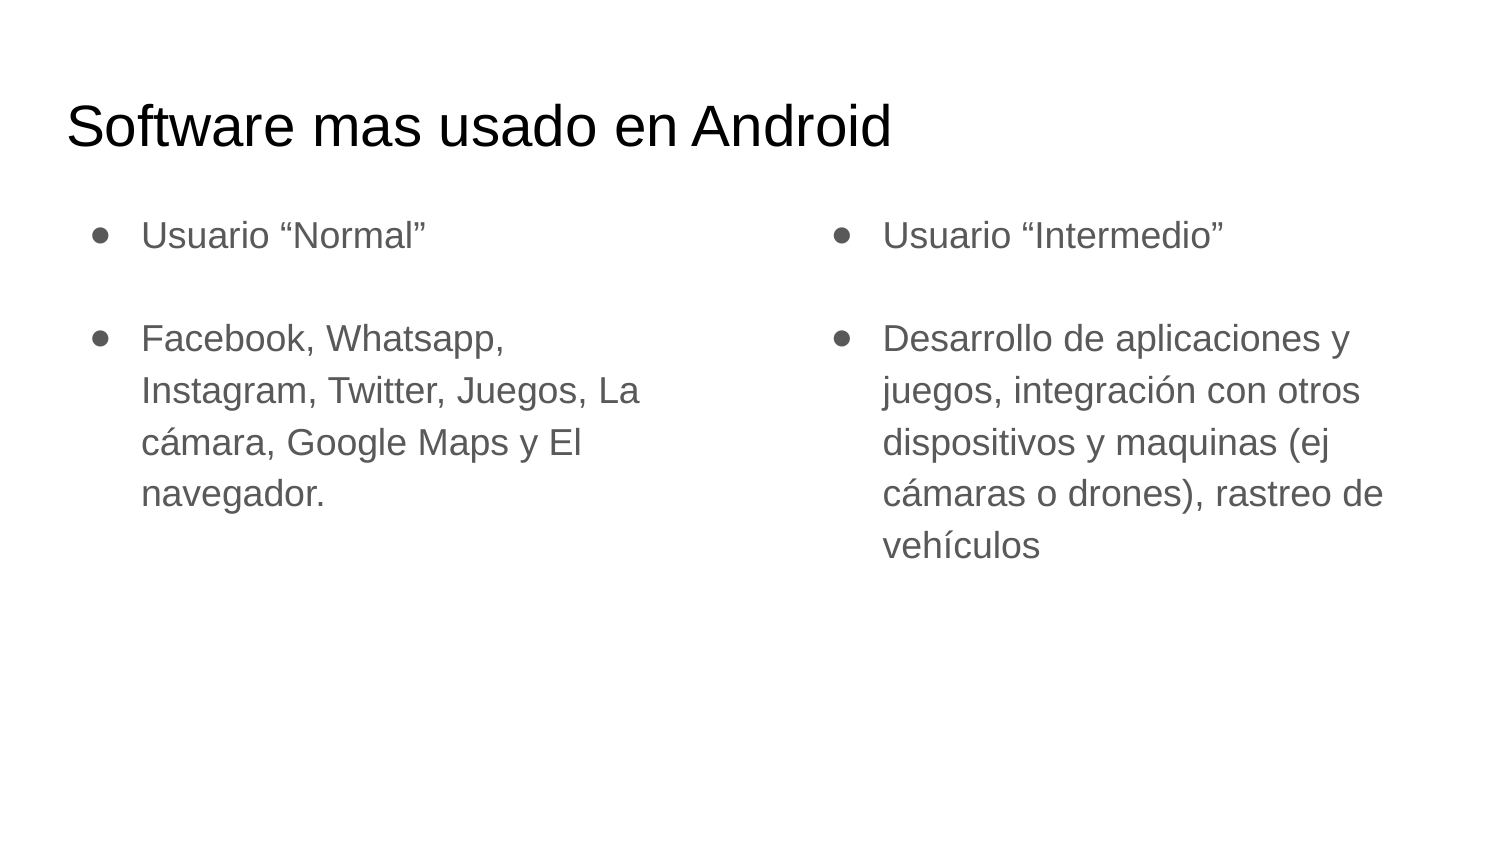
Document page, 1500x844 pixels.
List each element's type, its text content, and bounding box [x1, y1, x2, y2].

list Usuario “Normal” Facebook, Whatsapp, Instagram, Twitter, Juegos, La cámara, Google Maps y El navegador. [51, 189, 708, 750]
list Usuario “Intermedio” Desarrollo de aplicaciones y juegos, integración con otros dispositivos y maquinas (ej cámaras o drones), rastreo de vehículos [792, 189, 1449, 750]
title Software mas usado en Android [51, 72, 1449, 167]
